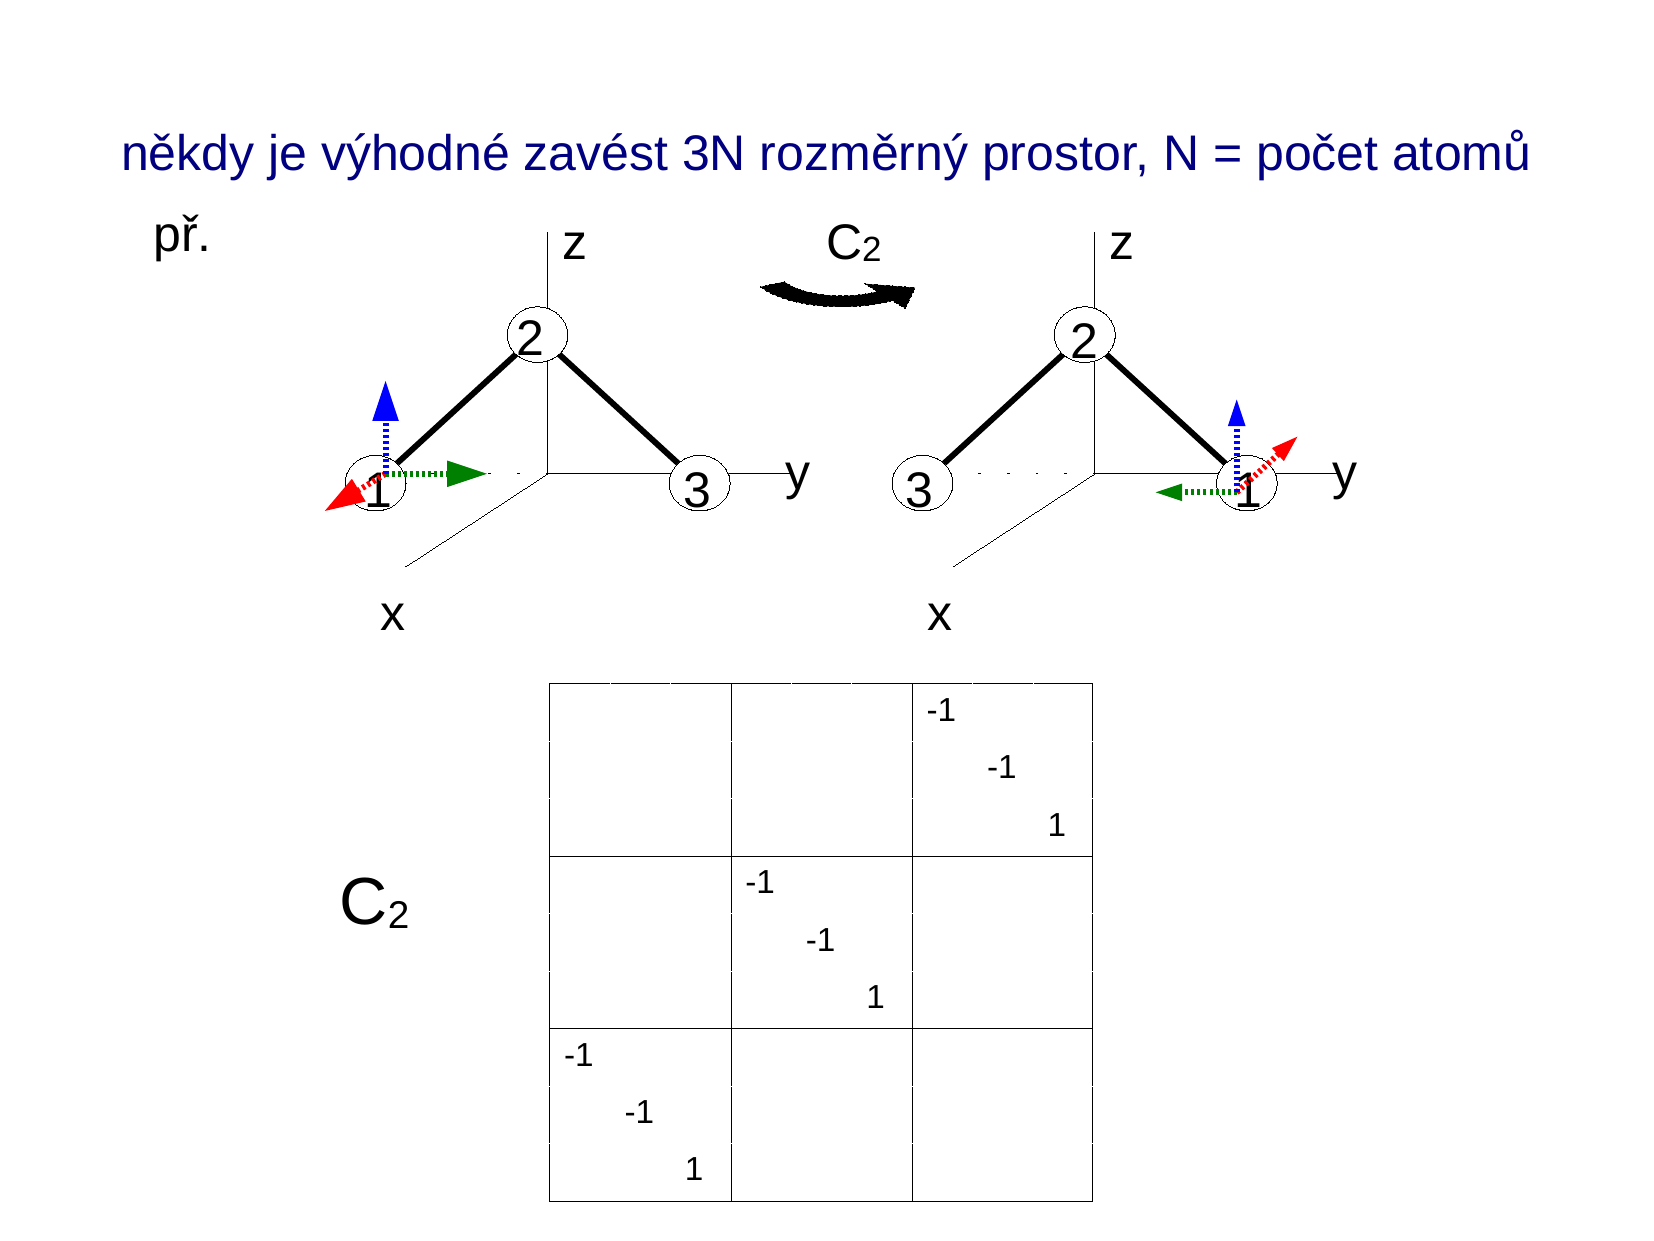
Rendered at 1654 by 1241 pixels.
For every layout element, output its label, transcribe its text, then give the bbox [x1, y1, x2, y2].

table_header [1034, 684, 1092, 741]
table_cell [550, 1144, 610, 1201]
table_cell [611, 1144, 670, 1201]
table_cell [852, 742, 912, 798]
text_box [932, 456, 953, 510]
table_header [550, 684, 610, 741]
table_cell [732, 914, 791, 971]
table_cell [550, 799, 610, 856]
table_cell [913, 972, 972, 1028]
table_cell 1 [671, 1144, 731, 1201]
table_cell [732, 1029, 791, 1086]
table_cell [550, 857, 610, 913]
table_cell [973, 914, 1033, 971]
text_box [1260, 458, 1278, 509]
text_box C2 [811, 206, 916, 296]
table_cell -1 [792, 914, 851, 971]
table_cell [611, 799, 670, 856]
text_box 1 [349, 454, 391, 536]
text_box [345, 469, 349, 485]
table_cell [671, 972, 731, 1028]
text_box [760, 281, 912, 309]
table_cell -1 [973, 742, 1033, 798]
table_cell [792, 799, 851, 856]
table_header [671, 684, 731, 741]
table_cell [913, 1087, 972, 1143]
table_cell [973, 1144, 1033, 1201]
table_cell [550, 1087, 610, 1143]
text_box 3 [890, 454, 932, 536]
text_box [391, 459, 407, 508]
table_cell [671, 742, 731, 798]
table_cell [913, 1144, 972, 1201]
table_cell [611, 857, 670, 913]
table_cell [550, 972, 610, 1028]
table_cell [792, 1087, 851, 1143]
table_cell [671, 1087, 731, 1143]
text_box 1 [1219, 454, 1260, 536]
table_cell [671, 857, 731, 913]
table_header [973, 684, 1033, 741]
text_box [1097, 309, 1116, 361]
table_cell [792, 1144, 851, 1201]
table_cell [1034, 914, 1092, 971]
table_cell [973, 857, 1033, 913]
table_cell [732, 1087, 791, 1143]
text_box y [1317, 436, 1359, 518]
table_cell [852, 799, 912, 856]
table_cell [973, 799, 1033, 856]
table_cell -1 [732, 857, 791, 913]
table_cell -1 [611, 1087, 670, 1143]
text_box C2 [324, 856, 473, 968]
table_cell [611, 914, 670, 971]
table_cell 1 [852, 972, 912, 1028]
table_cell [1034, 742, 1092, 798]
table_cell [611, 972, 670, 1028]
text_box 2 [501, 302, 543, 384]
table_cell [1034, 972, 1092, 1028]
table_cell [913, 1029, 972, 1086]
table_cell [1034, 1087, 1092, 1143]
table_cell [913, 799, 972, 856]
table_cell [973, 1087, 1033, 1143]
table_cell [1034, 857, 1092, 913]
table_cell [792, 1029, 851, 1086]
text_box x [365, 577, 406, 660]
text_box y [770, 436, 812, 518]
table_cell [913, 857, 972, 913]
table_cell -1 [550, 1029, 610, 1086]
list př. [1095, 357, 1219, 473]
table_cell [852, 1087, 912, 1143]
table_cell [792, 742, 851, 798]
table_header [852, 684, 912, 741]
table_cell [671, 914, 731, 971]
table_cell [1034, 1029, 1092, 1086]
table_cell [852, 914, 912, 971]
table_header [732, 684, 791, 741]
list př. [548, 357, 669, 473]
text_box z [1094, 206, 1136, 288]
table_cell 1 [1034, 799, 1092, 856]
text_box 2 [1055, 306, 1097, 388]
table_cell [611, 1029, 670, 1086]
title někdy je výhodné zavést 3N rozměrný prostor, N = počet atomů [82, 56, 1571, 206]
table_cell [913, 742, 972, 798]
table_cell [550, 742, 610, 798]
text_box 3 [669, 454, 710, 536]
list př. [82, 206, 1571, 1094]
table_cell [852, 1144, 912, 1201]
table_cell [792, 972, 851, 1028]
table_cell [732, 1144, 791, 1201]
table_cell [973, 972, 1033, 1028]
text_box [710, 456, 731, 510]
table_cell [792, 857, 851, 913]
table_cell [611, 742, 670, 798]
table_cell [732, 972, 791, 1028]
table_cell [550, 914, 610, 971]
table_cell [913, 914, 972, 971]
table_cell [973, 1029, 1033, 1086]
text_box z [547, 206, 589, 288]
table_cell [732, 742, 791, 798]
table_cell [732, 799, 791, 856]
table_cell [852, 1029, 912, 1086]
table_header -1 [913, 684, 972, 741]
text_box [543, 307, 568, 362]
text_box x [912, 577, 953, 660]
table_cell [671, 799, 731, 856]
table_cell [671, 1029, 731, 1086]
table_cell [1034, 1144, 1092, 1201]
table_cell [852, 857, 912, 913]
table_header [611, 684, 670, 741]
table_header [792, 684, 851, 741]
